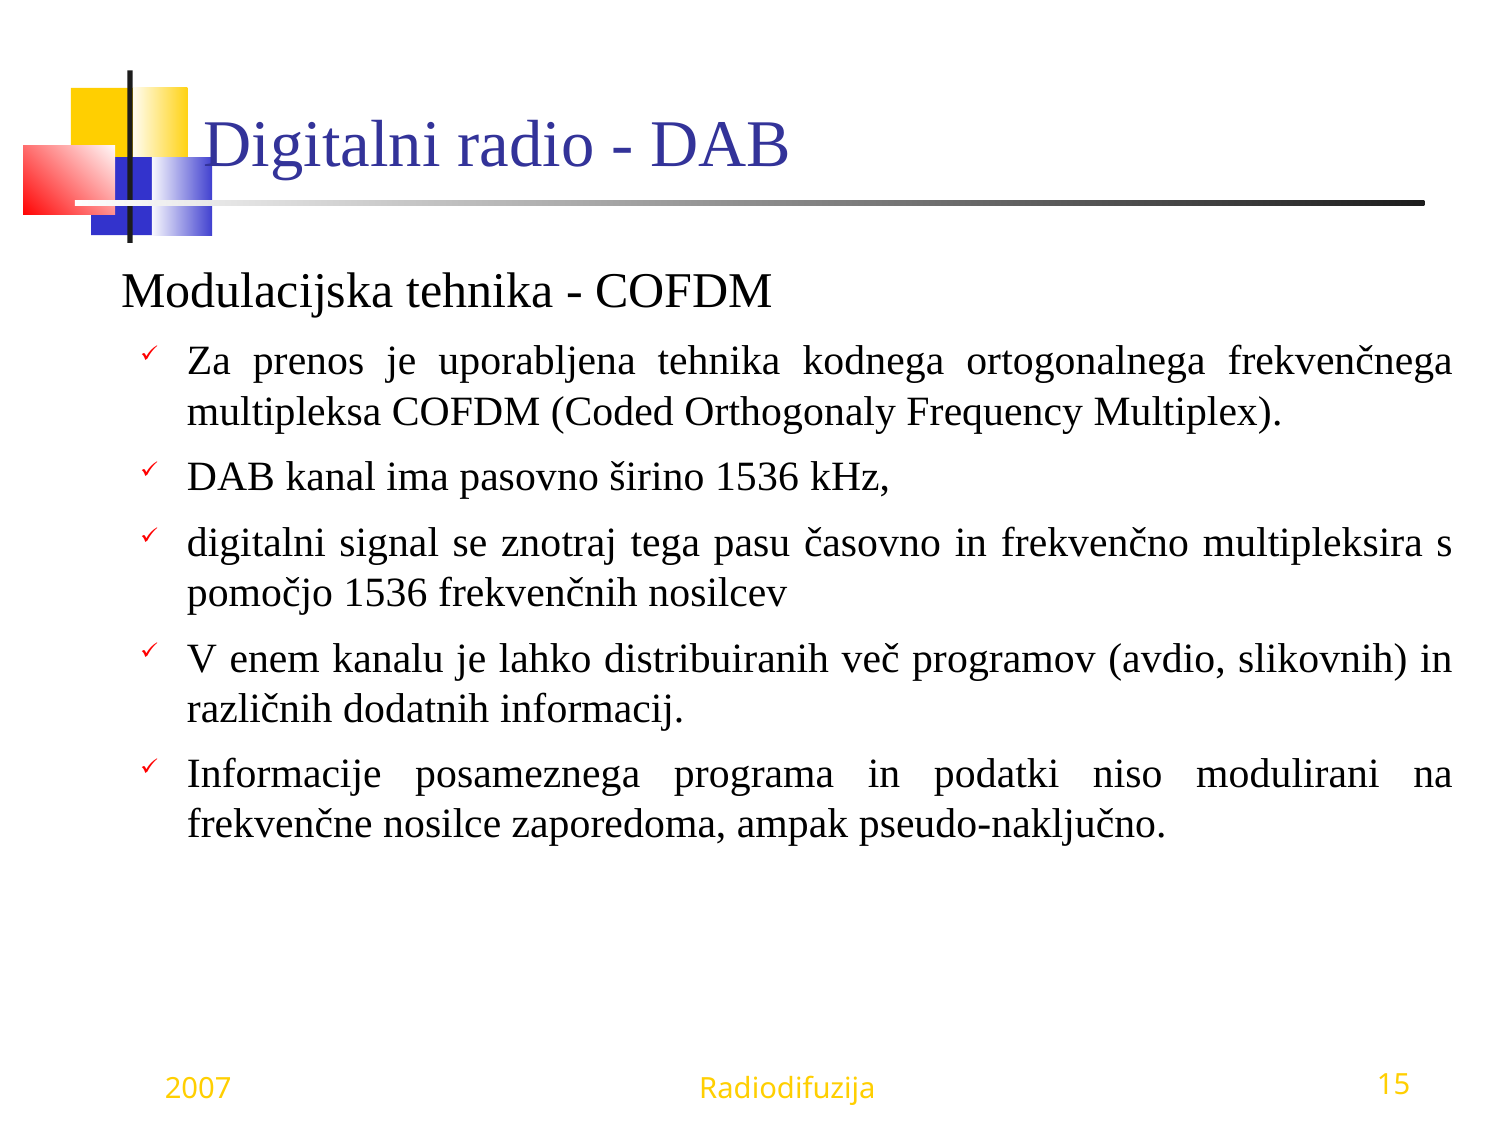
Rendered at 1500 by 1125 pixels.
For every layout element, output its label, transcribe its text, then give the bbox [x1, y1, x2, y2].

text_box <number> [1112, 1037, 1426, 1113]
list Modulacijska tehnika - COFDM Za prenos je uporabljena tehnika kodnega ortogonalnega frekvenčnega multipleksa COFDM (Coded Orthogonaly Frequency Multiplex). DAB kanal ima pasovno širino 1536 kHz, digitalni signal se znotraj tega pasu časovno in frekvenčno multipleksira s pomočjo 1536 frekvenčnih nosilcev V enem kanalu je lahko distribuiranih več programov (avdio, slikovnih) in različnih dodatnih informacij. Informacije posameznega programa in podatki niso modulirani na frekvenčne nosilce zaporedoma, ampak pseudo-naključno. [50, 249, 1469, 1007]
text_box Radiodifuzija [549, 1037, 1026, 1113]
title Digitalni radio - DAB [188, 92, 1468, 188]
text_box 2007 [150, 1037, 463, 1113]
